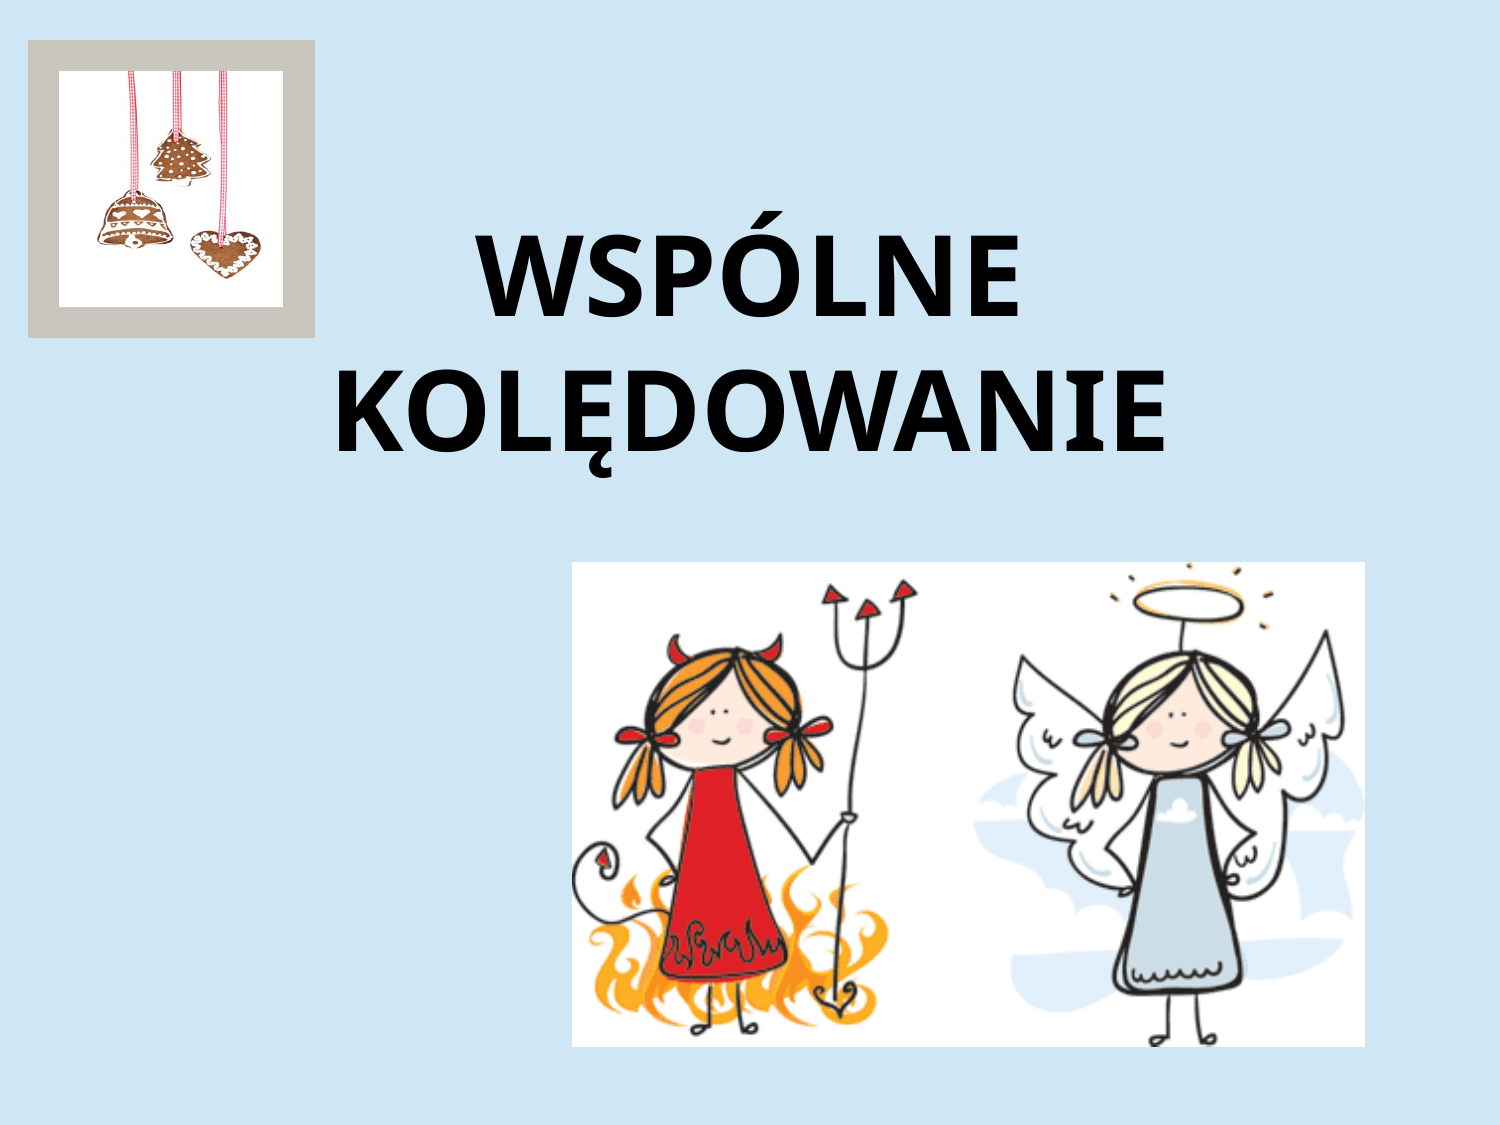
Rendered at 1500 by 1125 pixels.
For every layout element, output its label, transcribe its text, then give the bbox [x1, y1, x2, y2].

picture [572, 562, 1365, 1047]
text_box WSPÓLNE KOLĘDOWANIE [112, 196, 1388, 482]
picture [59, 70, 284, 308]
